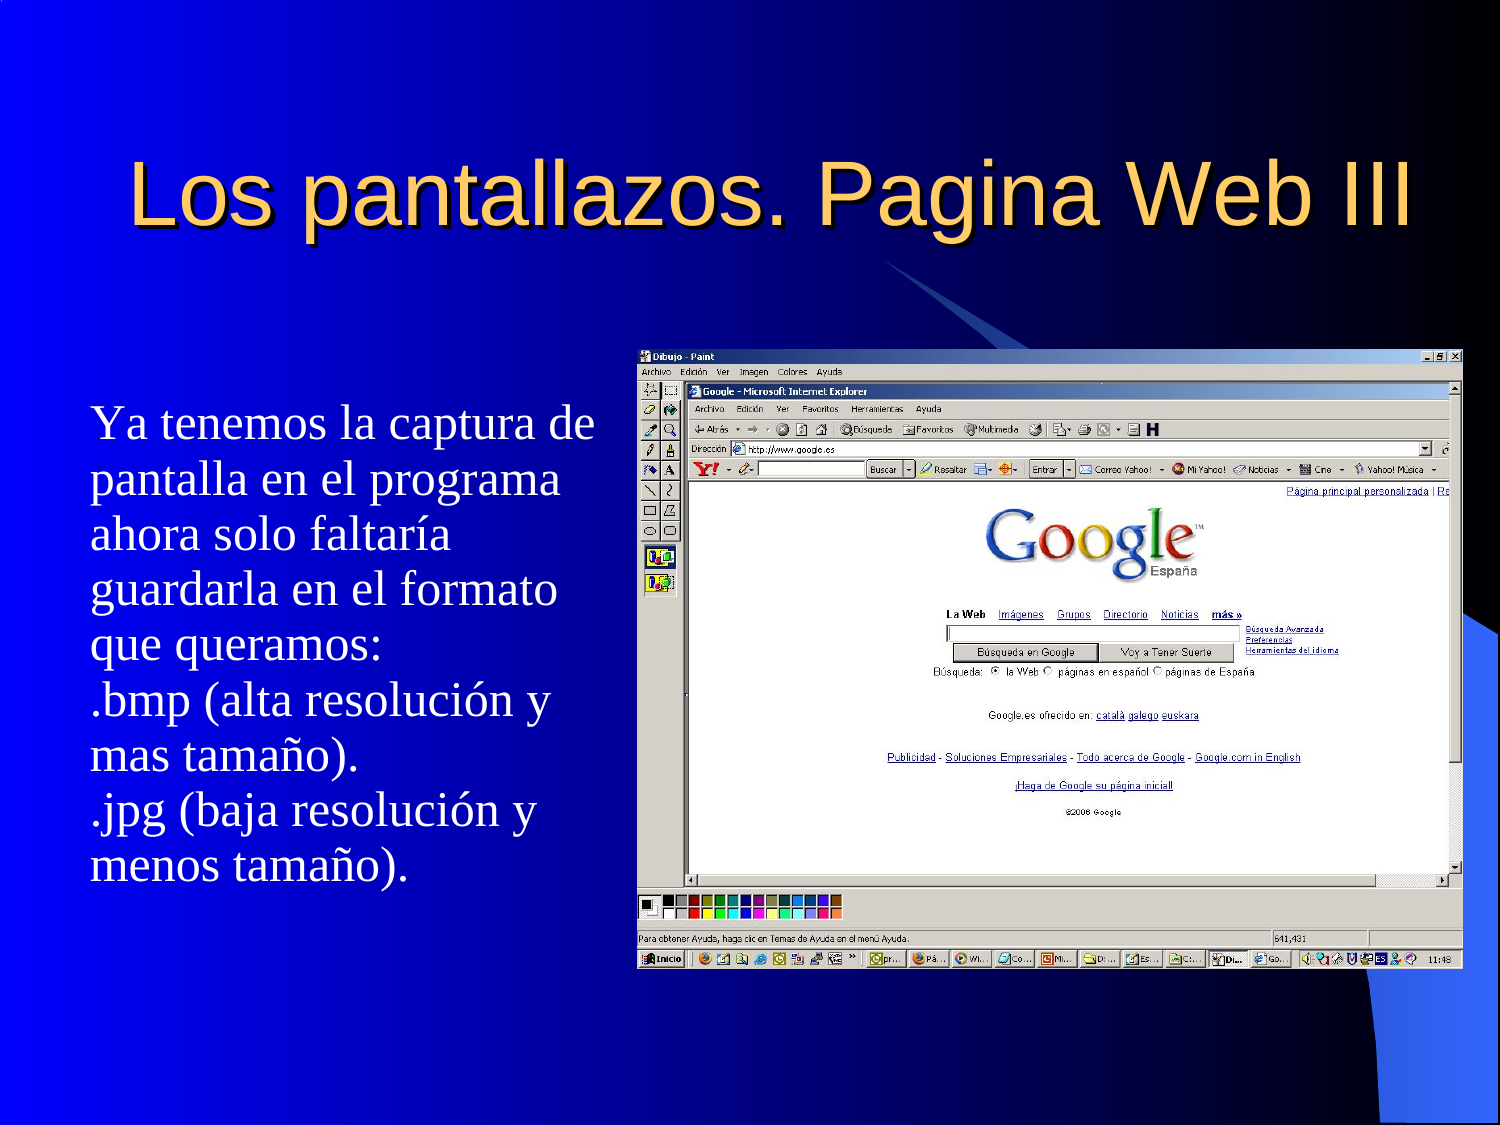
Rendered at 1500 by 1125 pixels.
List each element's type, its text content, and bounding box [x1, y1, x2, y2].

text_box Ya tenemos la captura de pantalla en el programa ahora solo faltaría guardarla en el formato que queramos: .bmp (alta resolución y mas tamaño). .jpg (baja resolución y menos tamaño). [74, 387, 628, 901]
title Los pantallazos. Pagina Web III [111, 99, 1438, 288]
picture [637, 349, 1463, 970]
